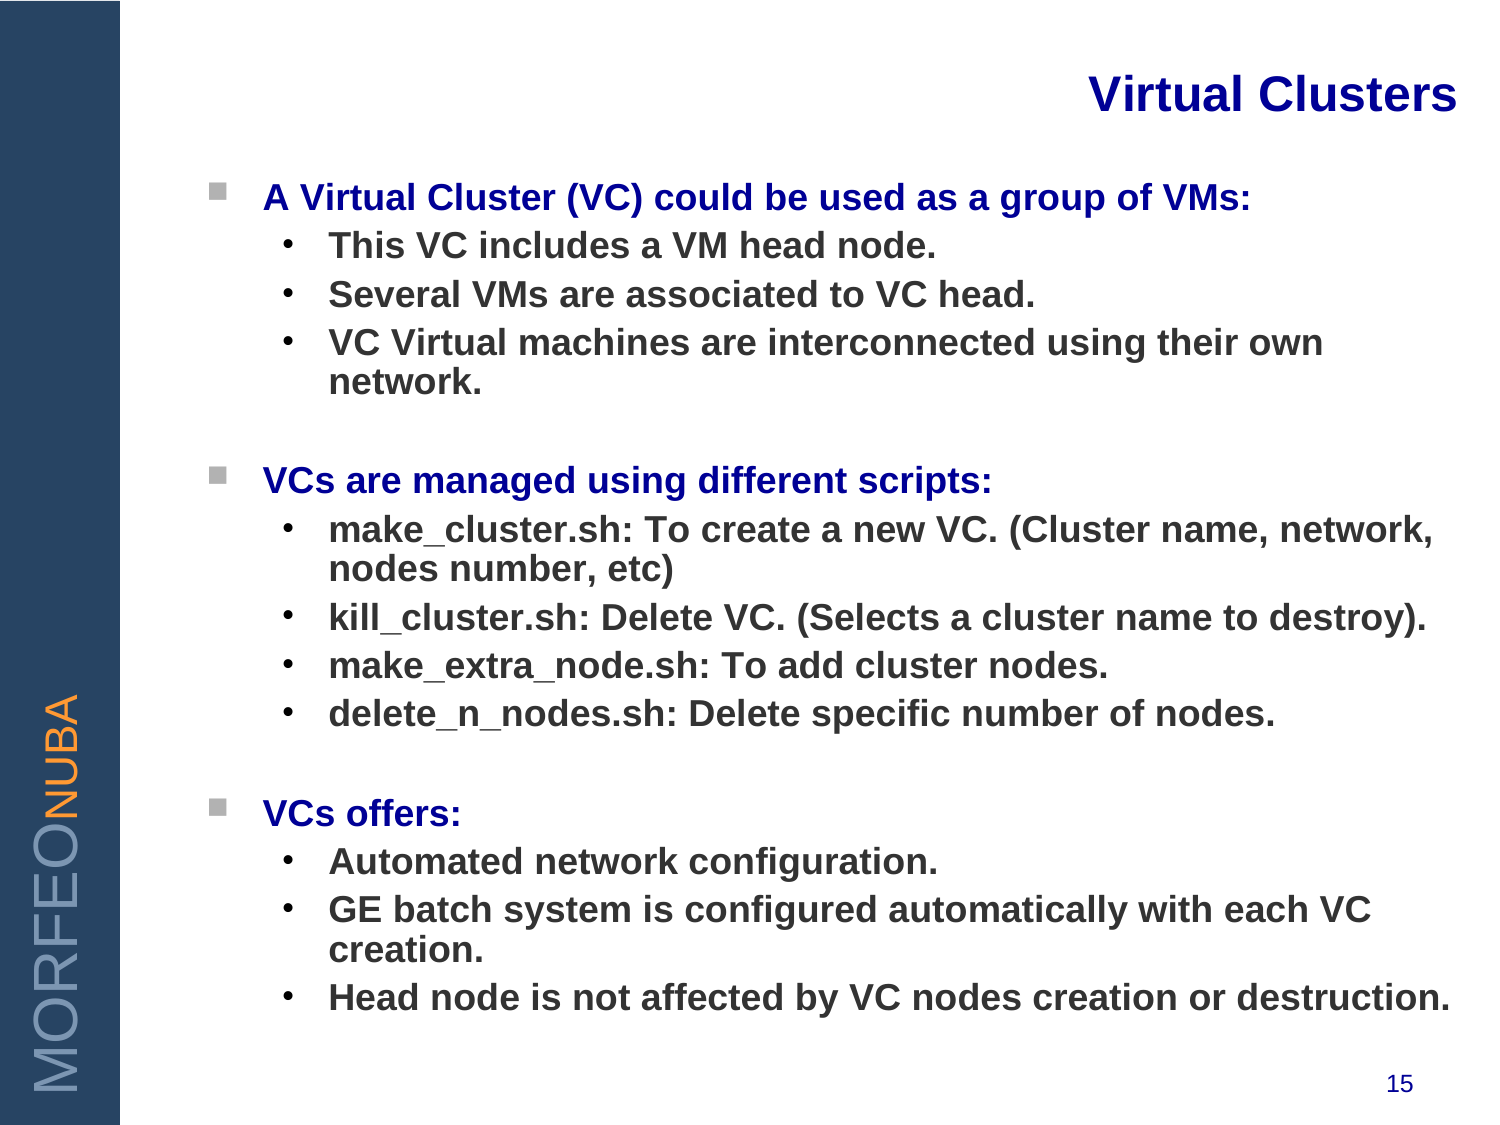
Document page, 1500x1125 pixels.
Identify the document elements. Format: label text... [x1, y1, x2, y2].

text_box <número> [1354, 1062, 1429, 1125]
text_box Virtual Clusters [395, 37, 1459, 150]
text_box A Virtual Cluster (VC) could be used as a group of VMs: This VC includes a VM head node. Several VMs are associated to VC head. VC Virtual machines are interconnected using their own network. VCs are managed using different scripts: make_cluster.sh: To create a new VC. (Cluster name, network, nodes number, etc) kill_cluster.sh: Delete VC. (Selects a cluster name to destroy). make_extra_node.sh: To add cluster nodes. delete_n_nodes.sh: Delete specific number of nodes. VCs offers: Automated network configuration. GE batch system is configured automatically with each VC creation. Head node is not affected by VC nodes creation or destruction. [206, 176, 1455, 1004]
